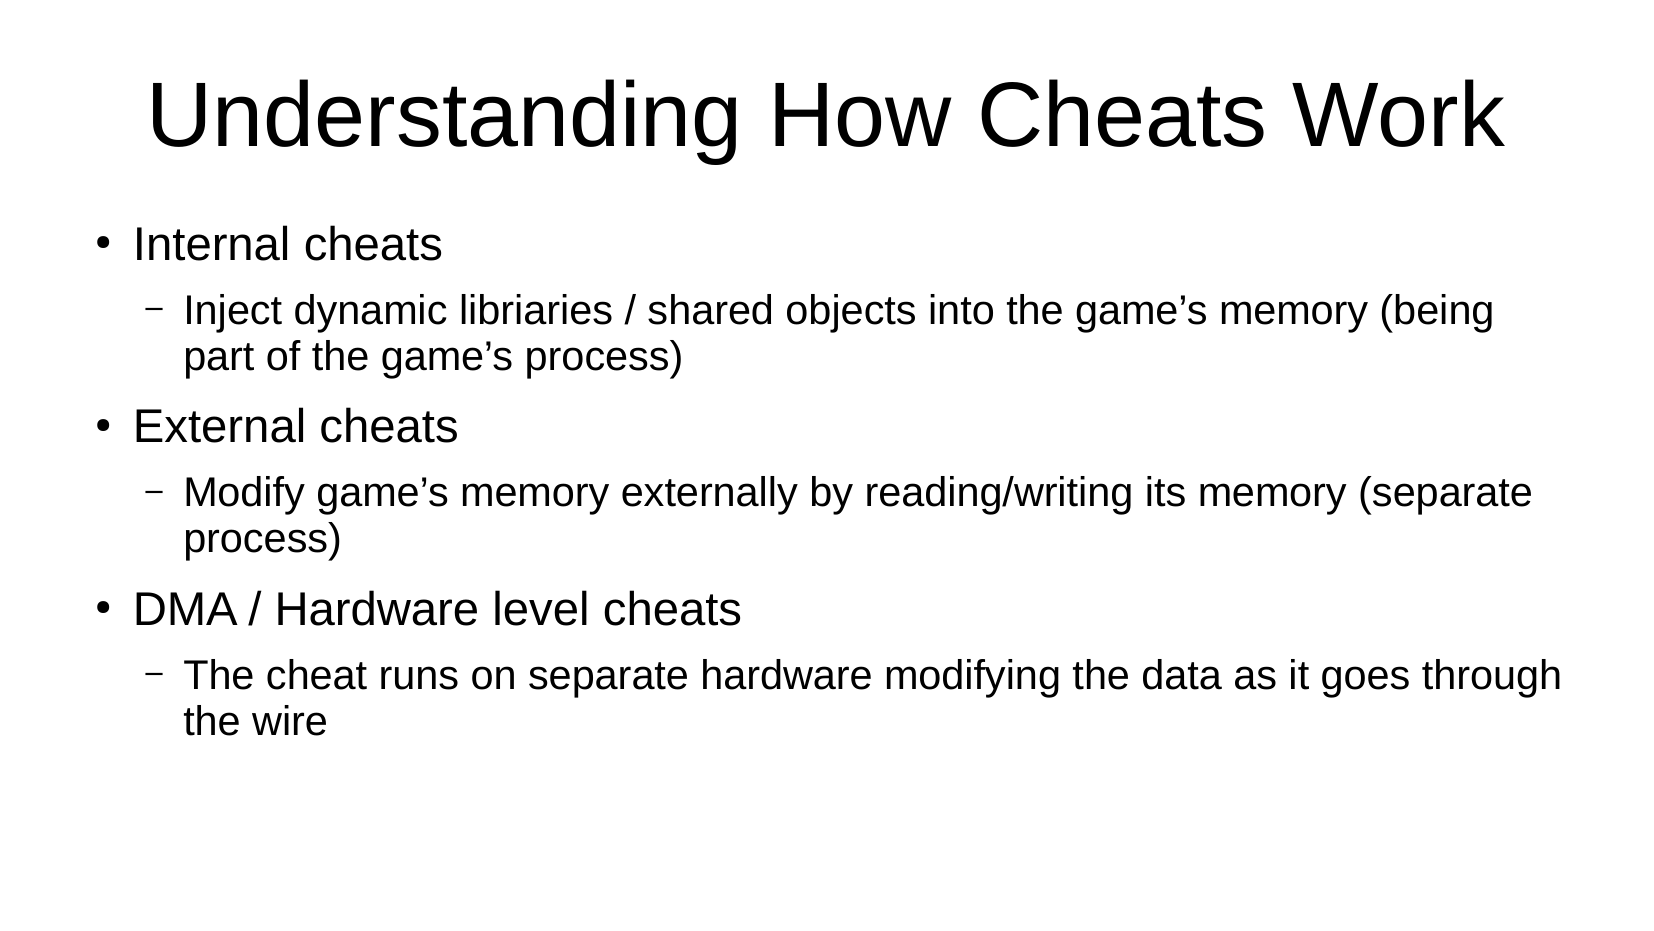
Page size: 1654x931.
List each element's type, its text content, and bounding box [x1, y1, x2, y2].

title Understanding How Cheats Work [82, 37, 1571, 193]
list Internal cheats Inject dynamic libriaries / shared objects into the game’s memory (being part of the game’s process) External cheats Modify game’s memory externally by reading/writing its memory (separate process) DMA / Hardware level cheats The cheat runs on separate hardware modifying the data as it goes through the wire [82, 217, 1571, 751]
